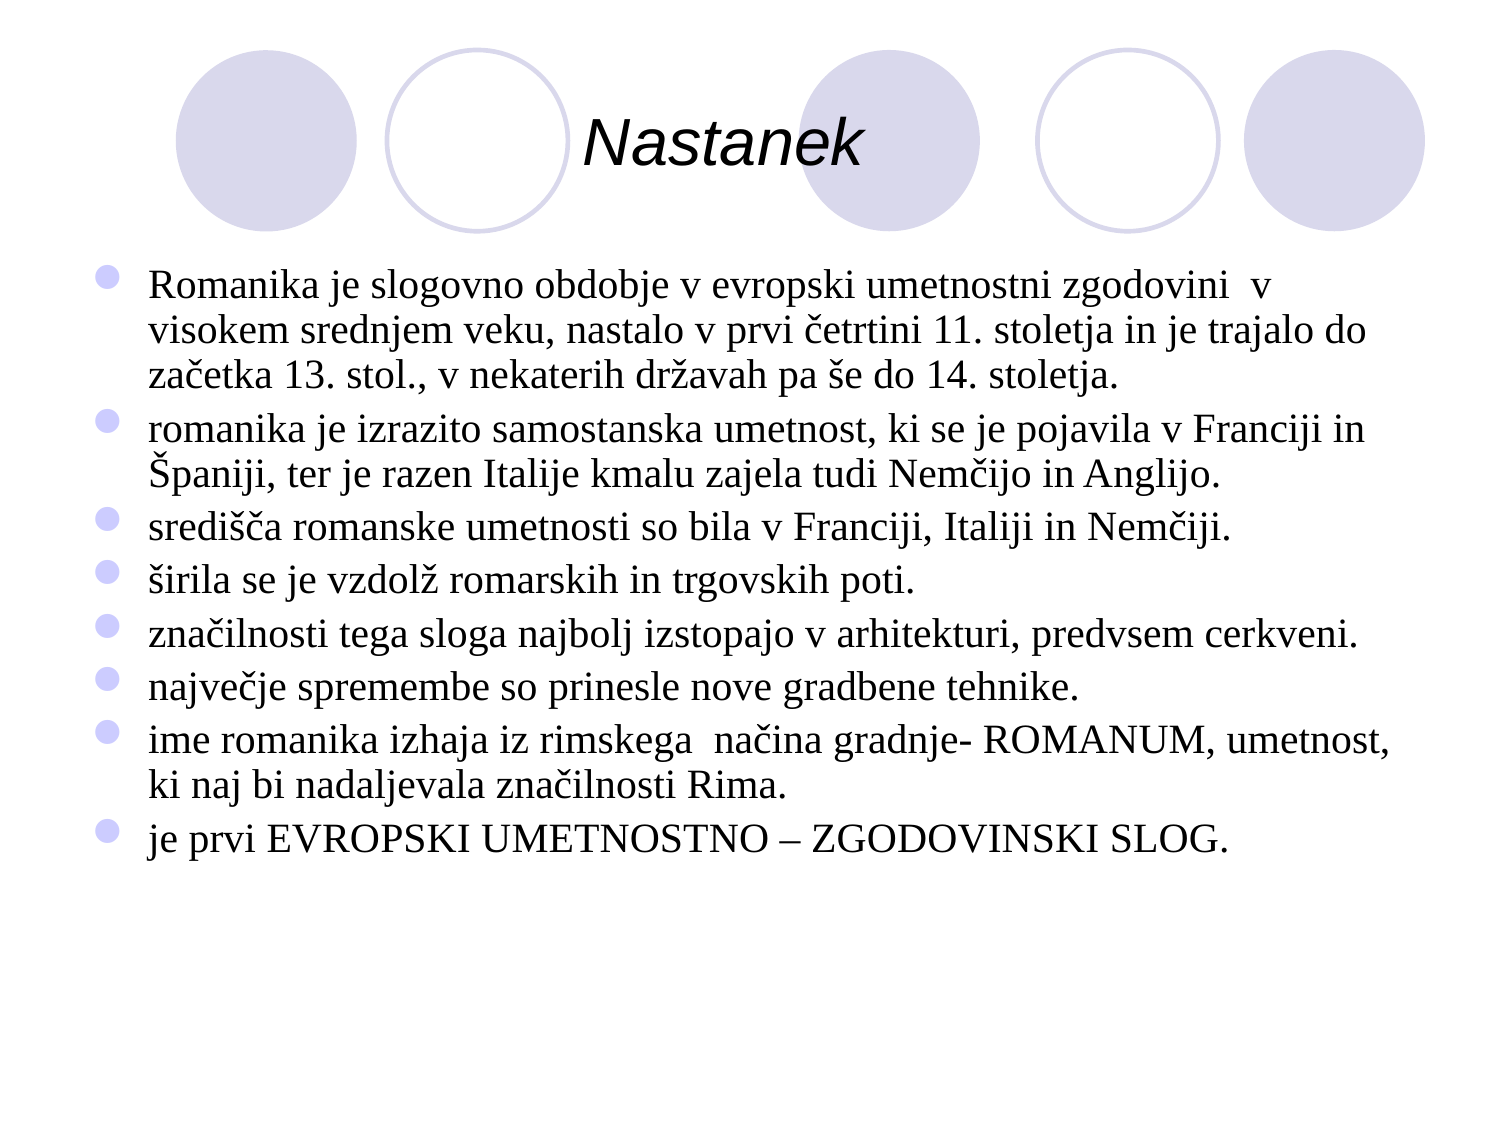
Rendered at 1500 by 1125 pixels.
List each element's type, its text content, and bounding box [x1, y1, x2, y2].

title Nastanek [75, 45, 1425, 233]
list Romanika je slogovno obdobje v evropski umetnostni zgodovini v visokem srednjem veku, nastalo v prvi četrtini 11. stoletja in je trajalo do začetka 13. stol., v nekaterih državah pa še do 14. stoletja. romanika je izrazito samostanska umetnost, ki se je pojavila v Franciji in Španiji, ter je razen Italije kmalu zajela tudi Nemčijo in Anglijo. središča romanske umetnosti so bila v Franciji, Italiji in Nemčiji. širila se je vzdolž romarskih in trgovskih poti. značilnosti tega sloga najbolj izstopajo v arhitekturi, predvsem cerkveni. največje spremembe so prinesle nove gradbene tehnike. ime romanika izhaja iz rimskega načina gradnje- ROMANUM, umetnost, ki naj bi nadaljevala značilnosti Rima. je prvi EVROPSKI UMETNOSTNO – ZGODOVINSKI SLOG. [76, 255, 1427, 998]
